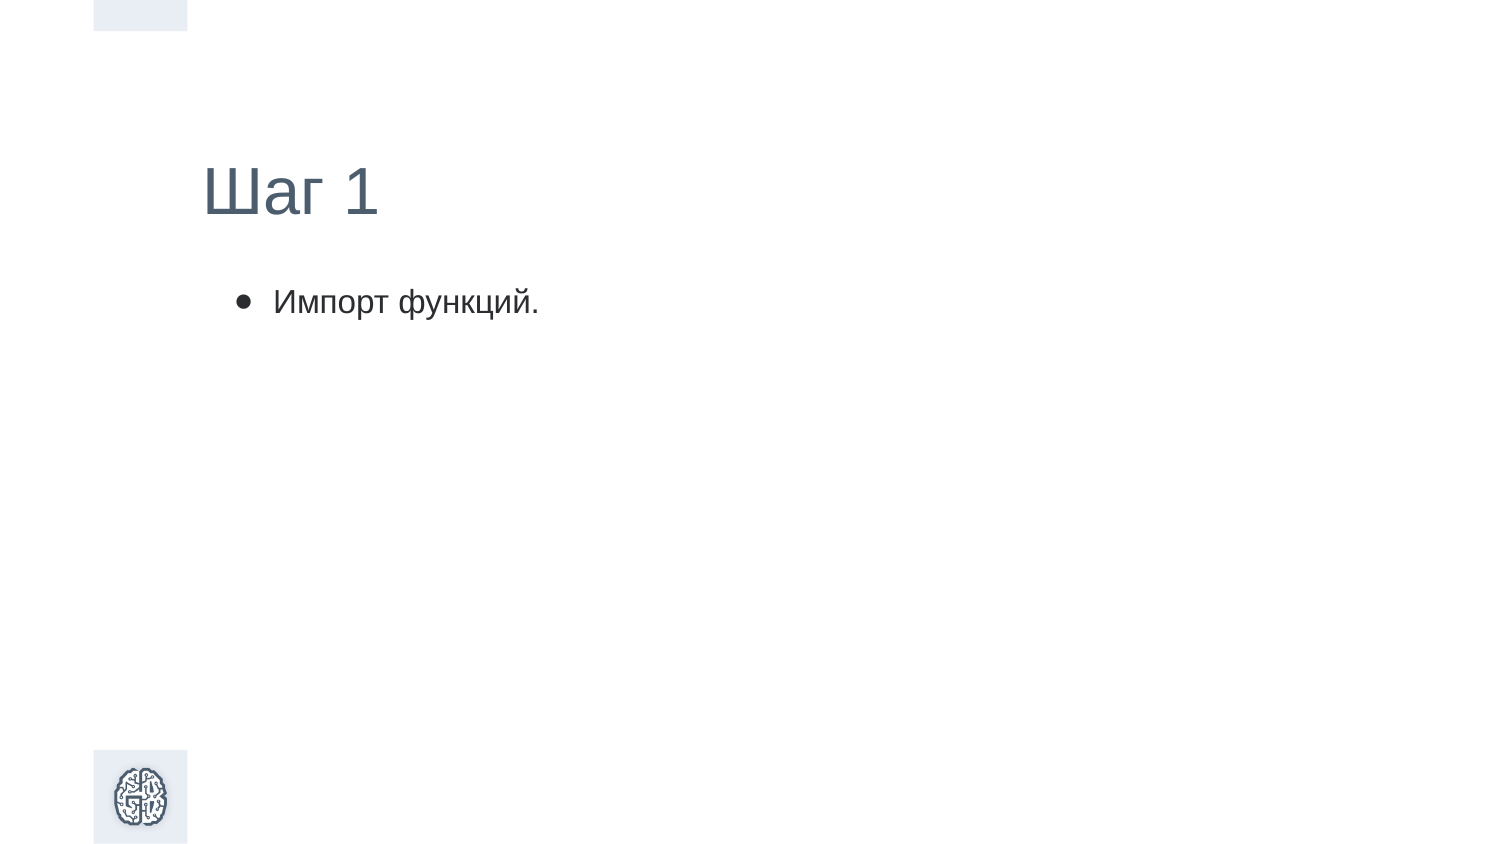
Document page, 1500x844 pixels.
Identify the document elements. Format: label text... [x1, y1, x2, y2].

text_box Импорт функций. [187, 259, 1312, 322]
text_box Шаг 1 [187, 93, 1312, 259]
picture [106, 760, 175, 834]
